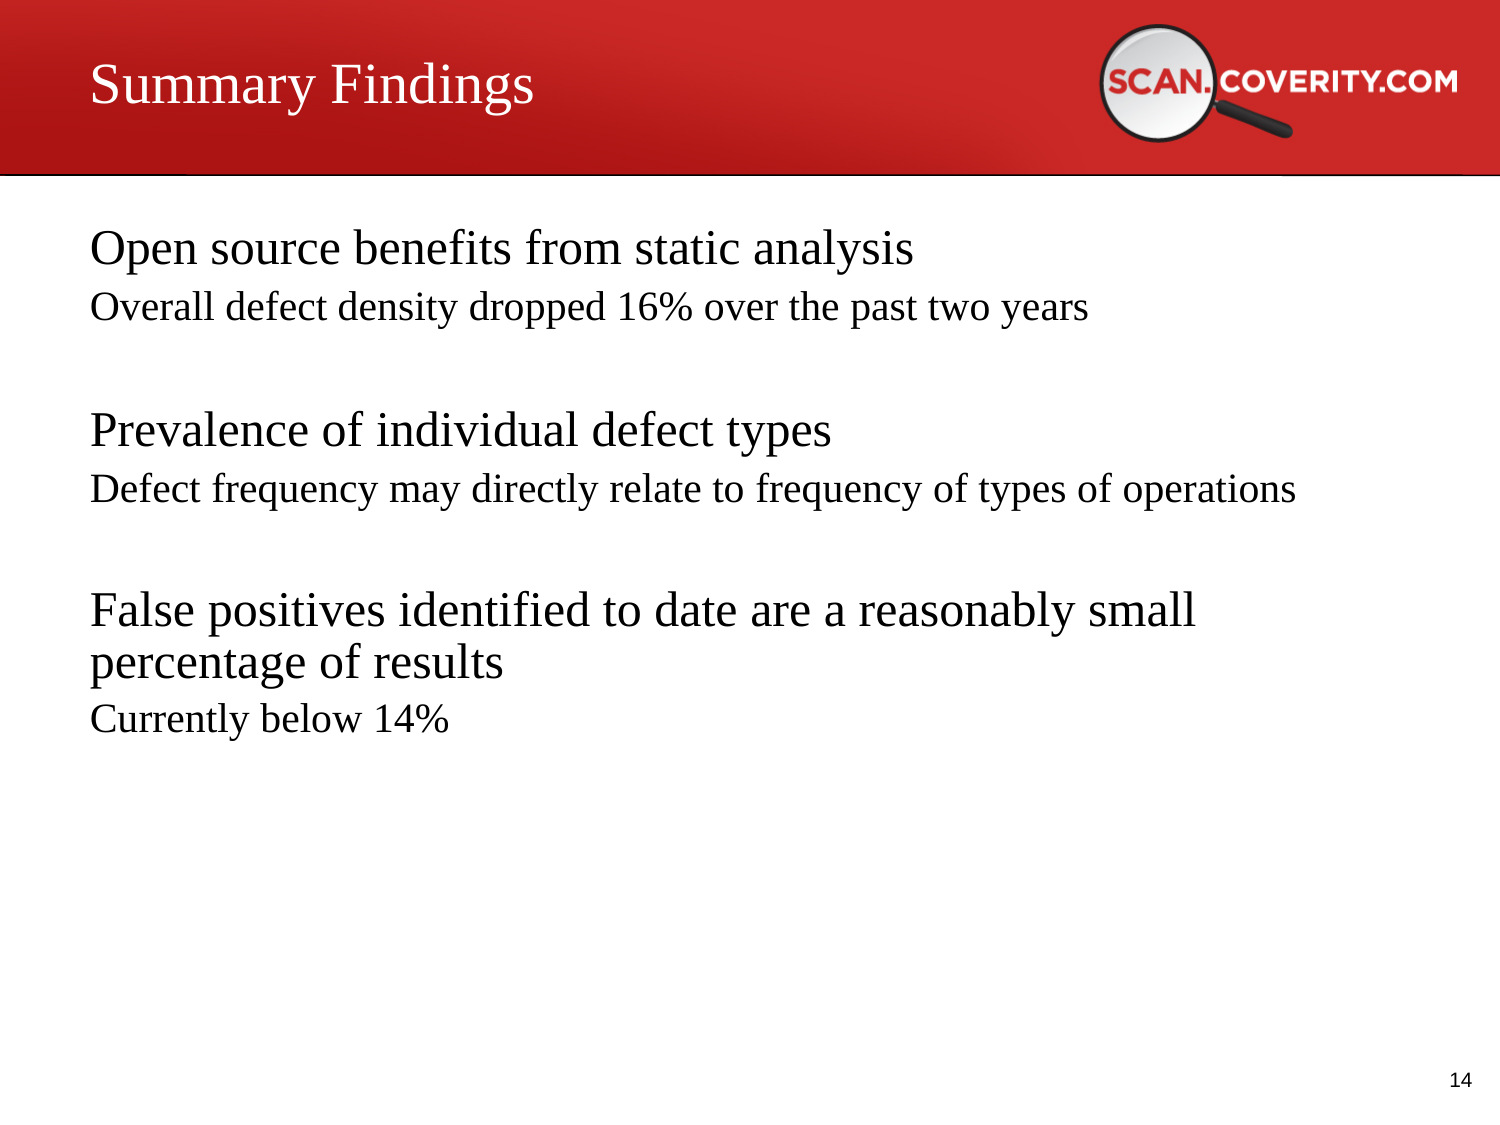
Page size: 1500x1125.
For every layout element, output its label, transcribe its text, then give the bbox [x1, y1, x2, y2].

list Open source benefits from static analysis Overall defect density dropped 16% over the past two years Prevalence of individual defect types Defect frequency may directly relate to frequency of types of operations False positives identified to date are a reasonably small percentage of results Currently below 14% [75, 212, 1426, 981]
picture [0, 0, 1500, 174]
text_box 1 [1137, 1062, 1488, 1103]
title Summary Findings [74, 24, 1100, 143]
